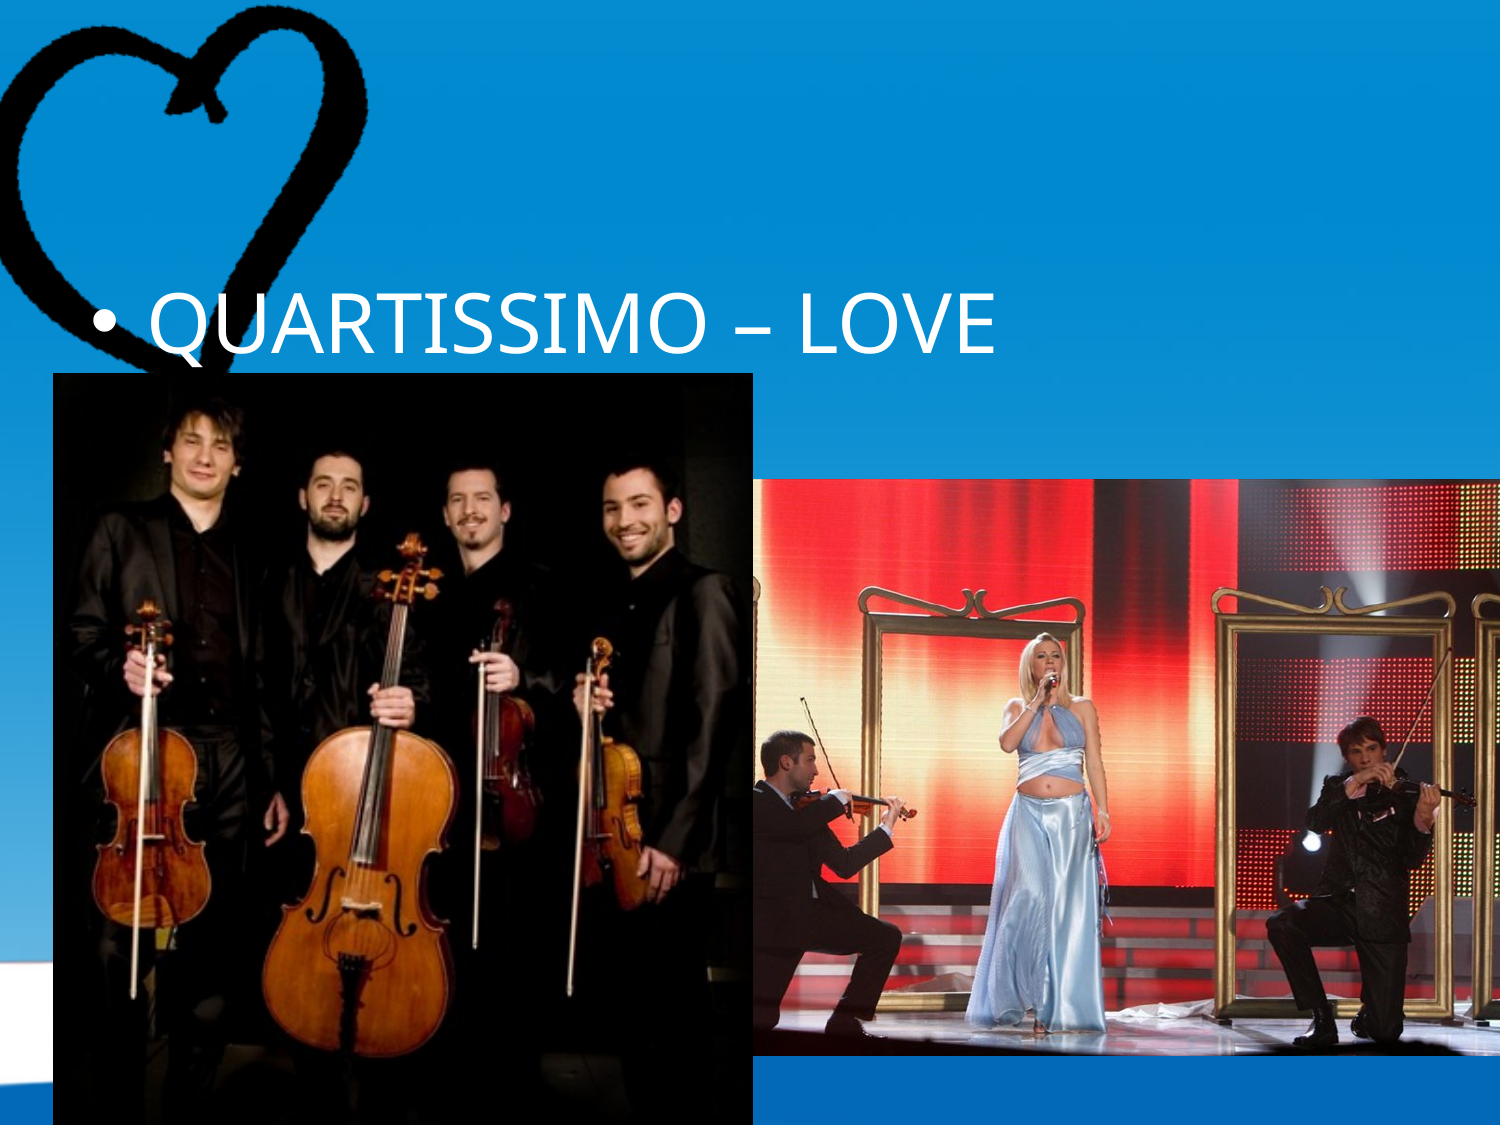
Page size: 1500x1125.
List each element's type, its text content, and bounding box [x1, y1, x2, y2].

picture [0, 373, 1500, 1125]
list QUARTISSIMO – LOVE SYMPHONY [75, 262, 1425, 479]
picture [0, 7, 366, 333]
